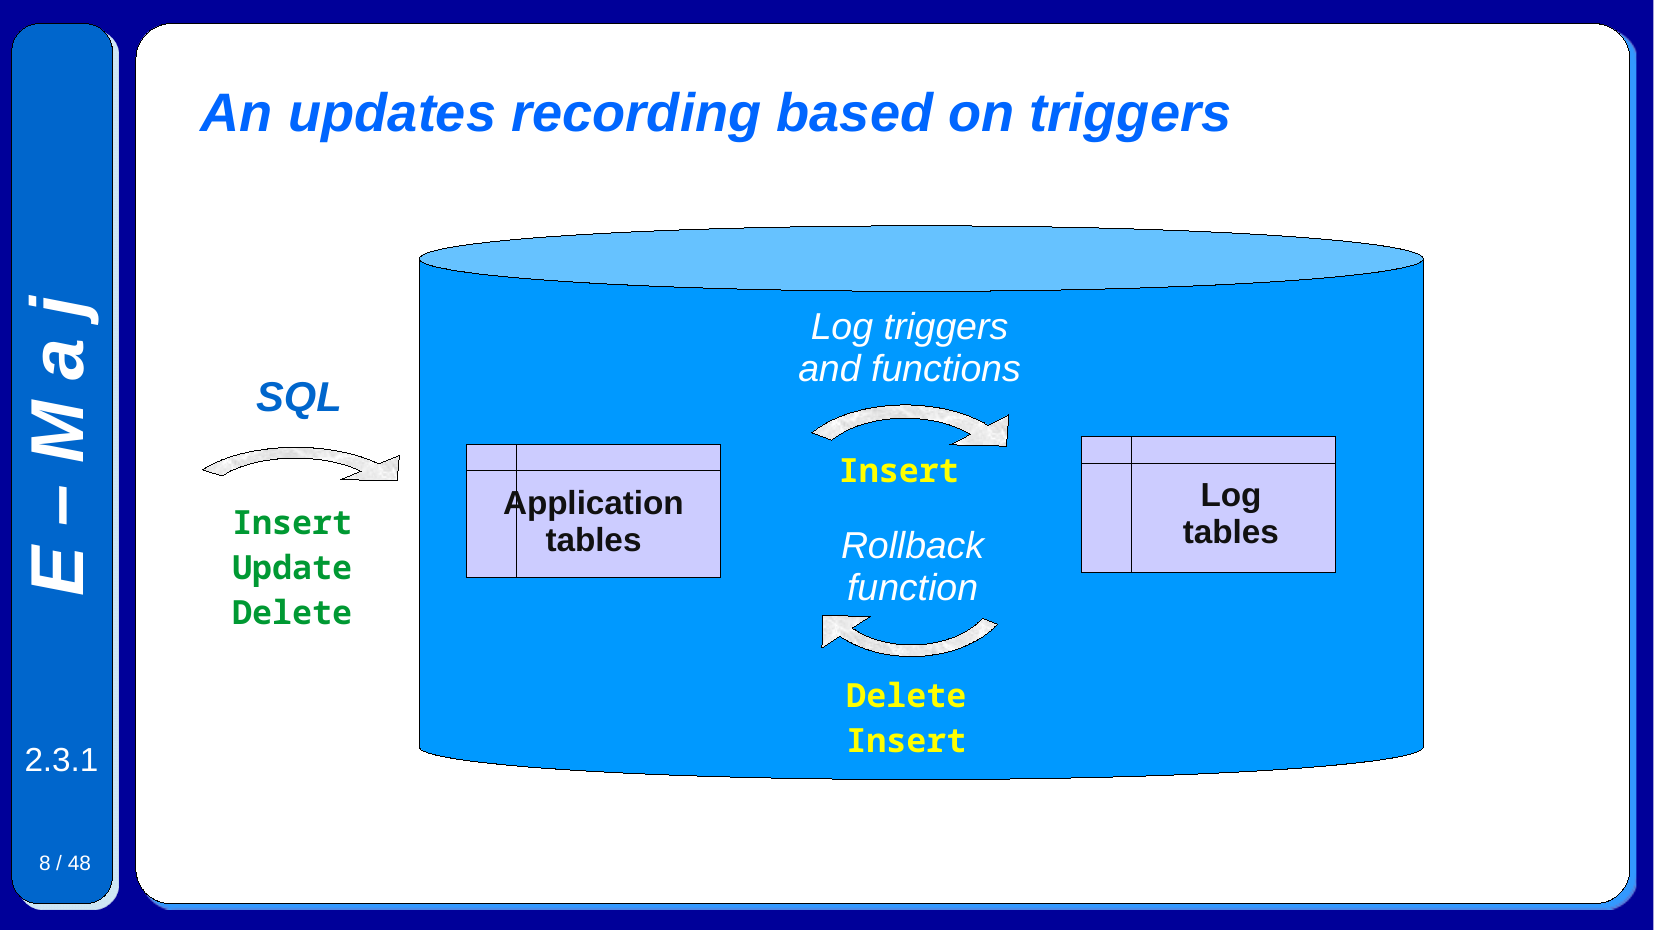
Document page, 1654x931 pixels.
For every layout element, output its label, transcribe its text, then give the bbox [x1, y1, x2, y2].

text_box Insert [817, 439, 981, 494]
text_box [419, 260, 1424, 780]
text_box [202, 447, 400, 481]
text_box Application tables [448, 476, 739, 569]
text_box Delete Insert [802, 664, 1010, 759]
text_box SQL [194, 366, 404, 428]
title An updates recording based on triggers [200, 34, 1575, 191]
text_box Log triggers and functions [761, 298, 1058, 398]
text_box Rollback function [755, 516, 1070, 616]
text_box Log tables [1138, 468, 1323, 561]
text_box Insert Update Delete [183, 491, 402, 626]
